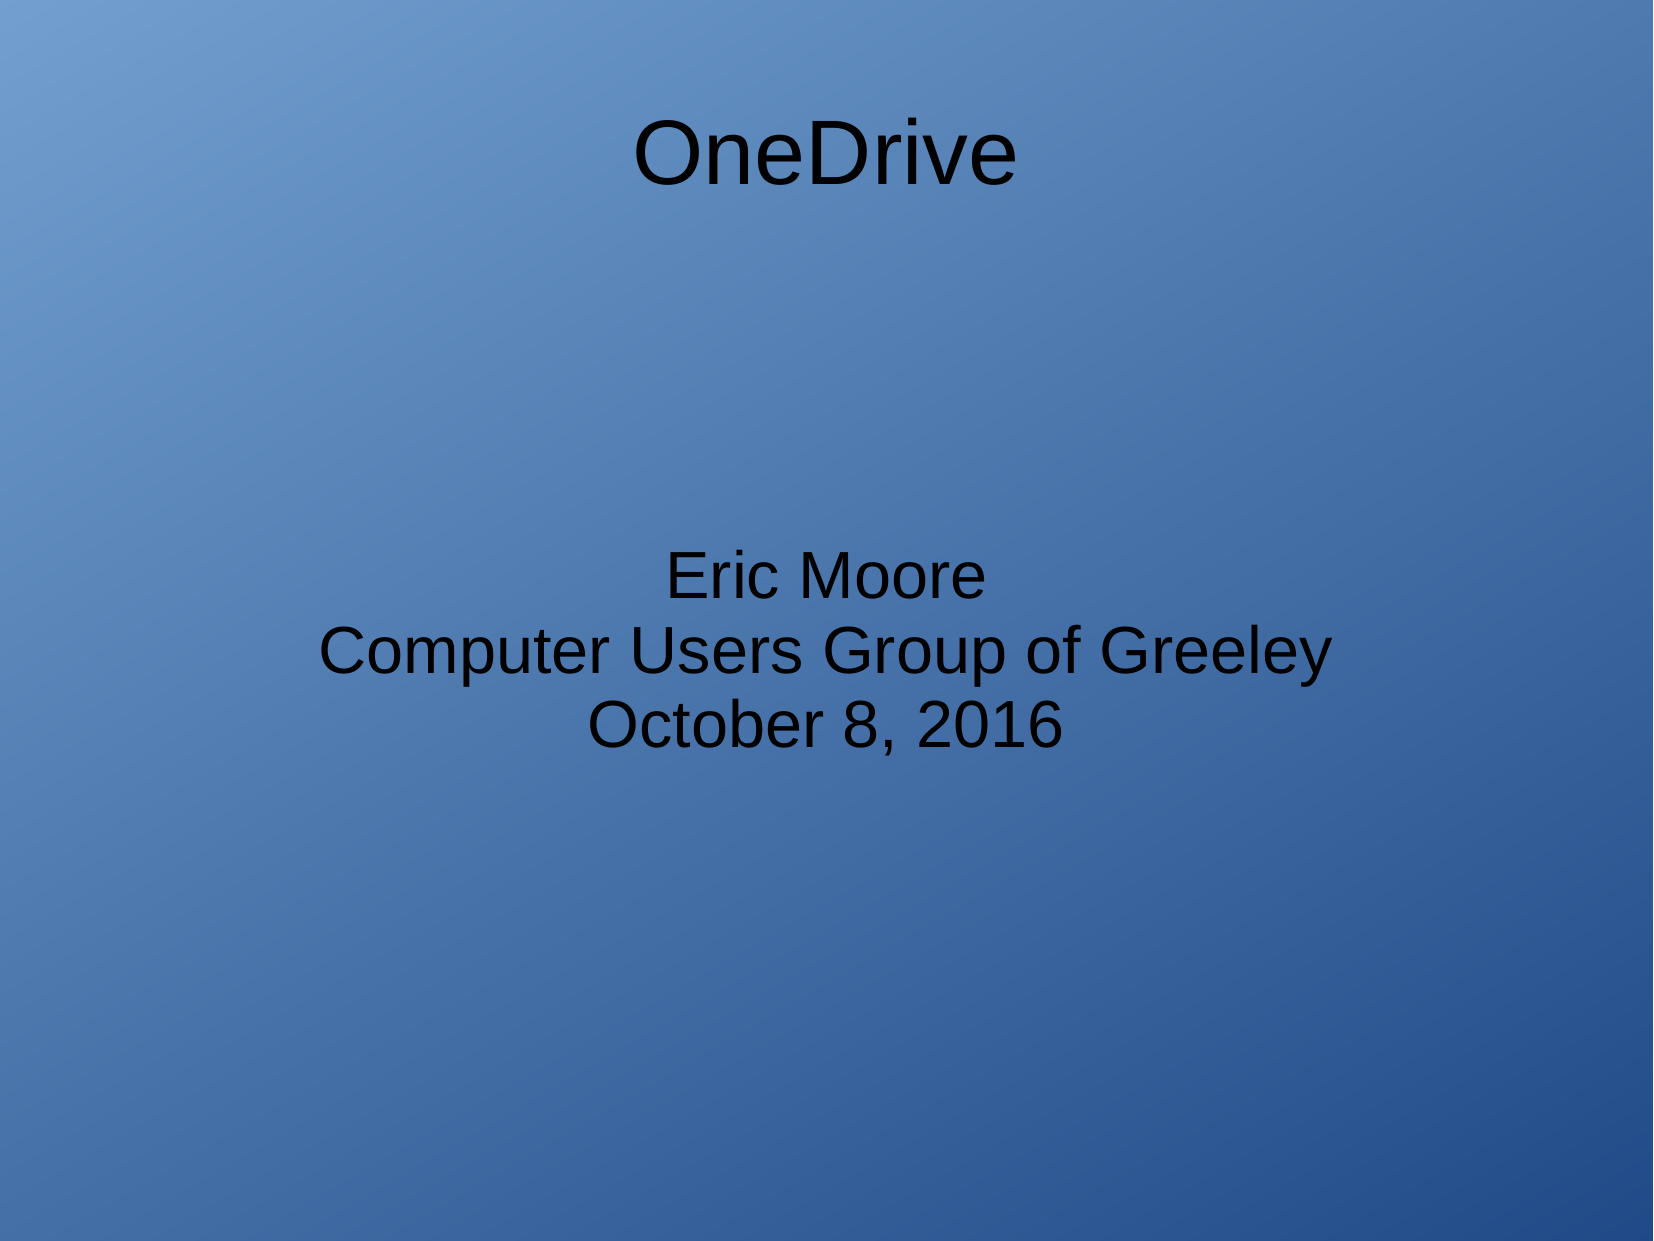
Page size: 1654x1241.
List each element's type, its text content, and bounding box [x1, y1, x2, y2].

subtitle Eric Moore Computer Users Group of Greeley October 8, 2016 [82, 290, 1571, 1010]
title OneDrive [82, 49, 1571, 257]
